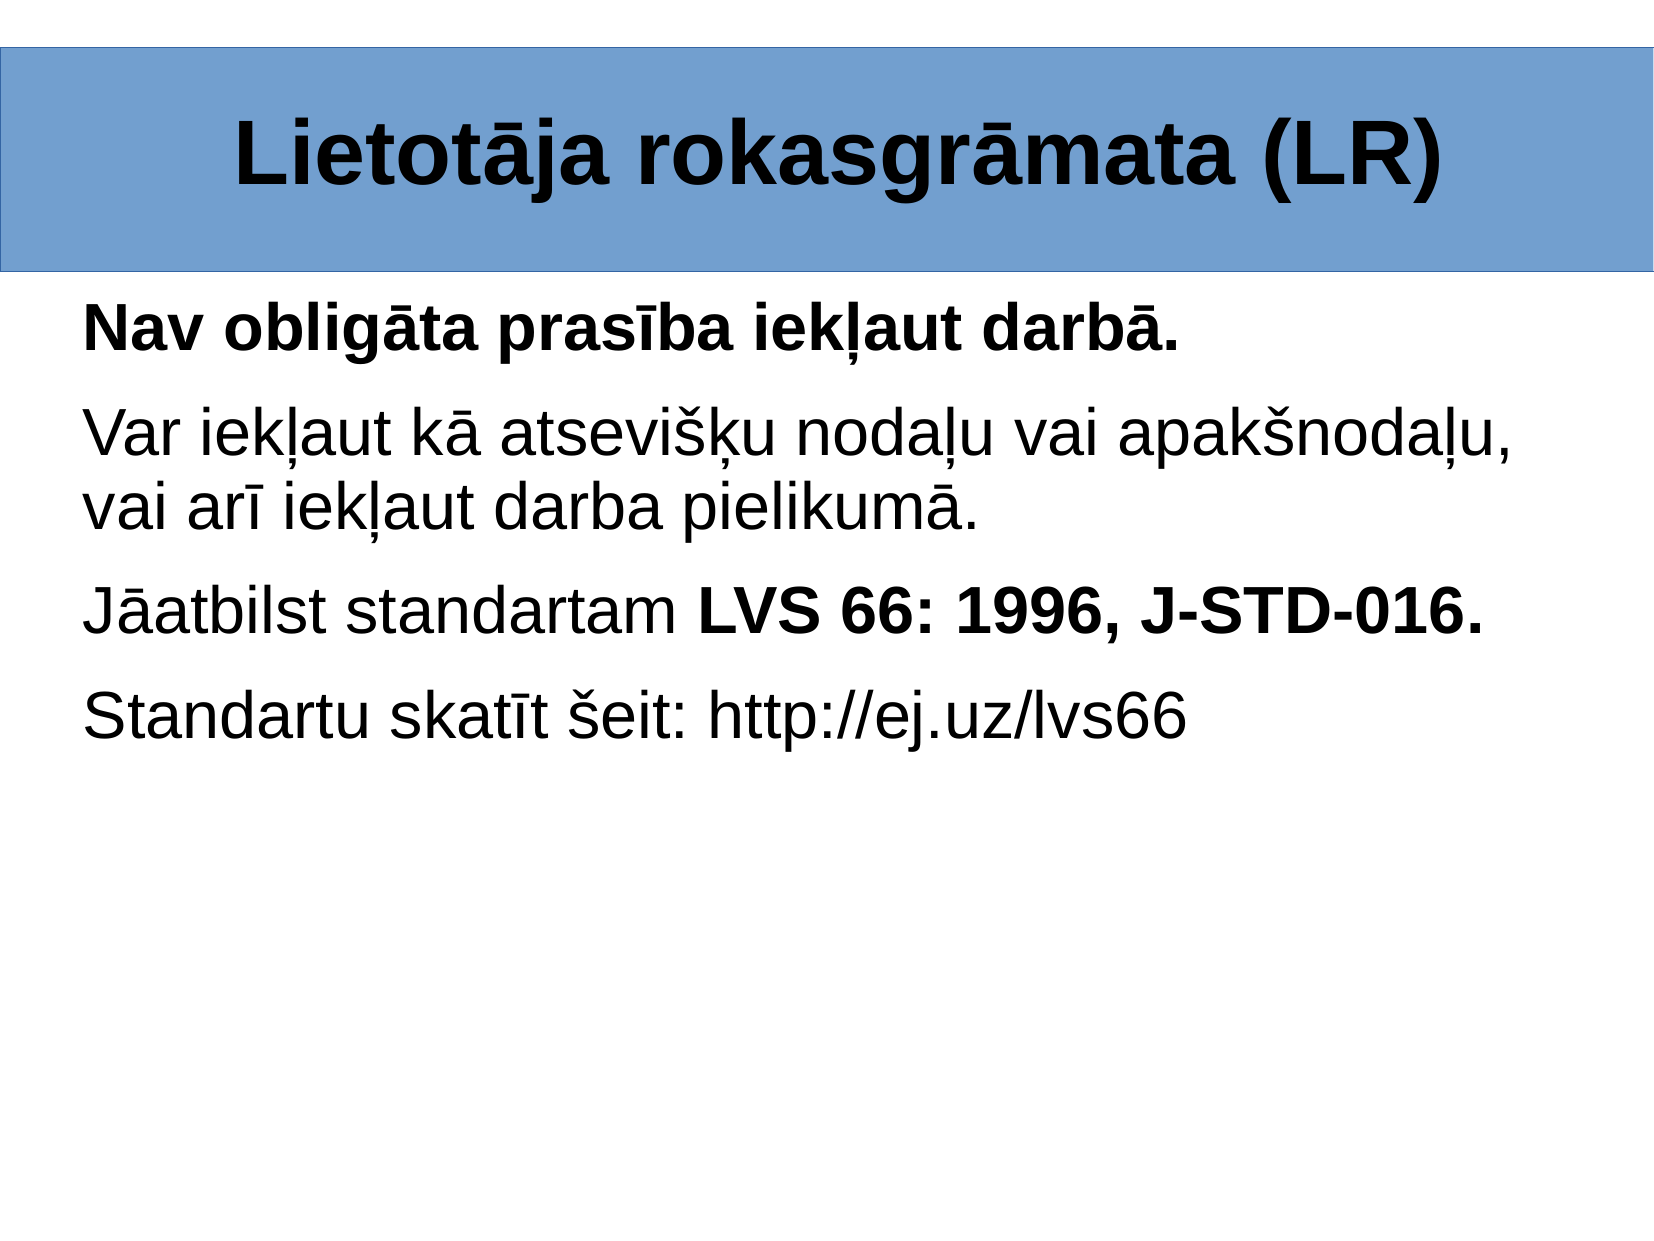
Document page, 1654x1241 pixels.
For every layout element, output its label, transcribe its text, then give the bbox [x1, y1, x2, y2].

text_box [0, 47, 1654, 272]
title Lietotāja rokasgrāmata (LR) [82, 49, 1571, 257]
list Nav obligāta prasība iekļaut darbā. Var iekļaut kā atsevišķu nodaļu vai apakšnodaļu, vai arī iekļaut darba pielikumā. Jāatbilst standartam LVS 66: 1996, J-STD-016. Standartu skatīt šeit: http://ej.uz/lvs66 [82, 290, 1571, 1016]
